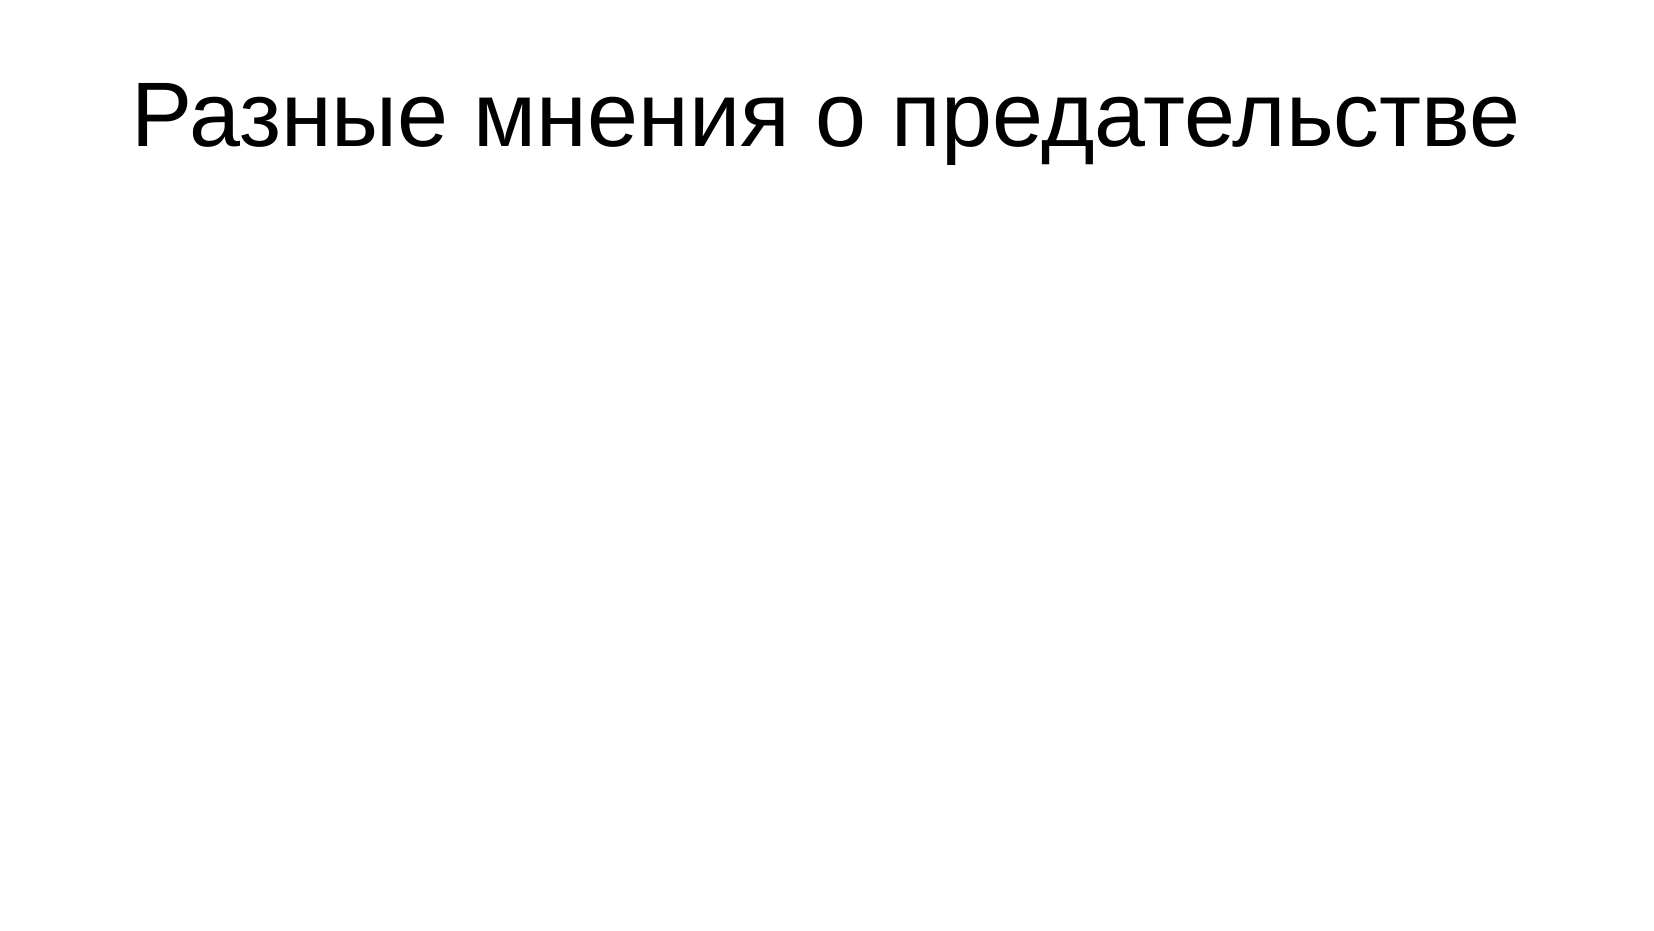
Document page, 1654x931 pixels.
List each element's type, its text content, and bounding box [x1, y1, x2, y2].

title Разные мнения о предательстве [82, 37, 1571, 193]
